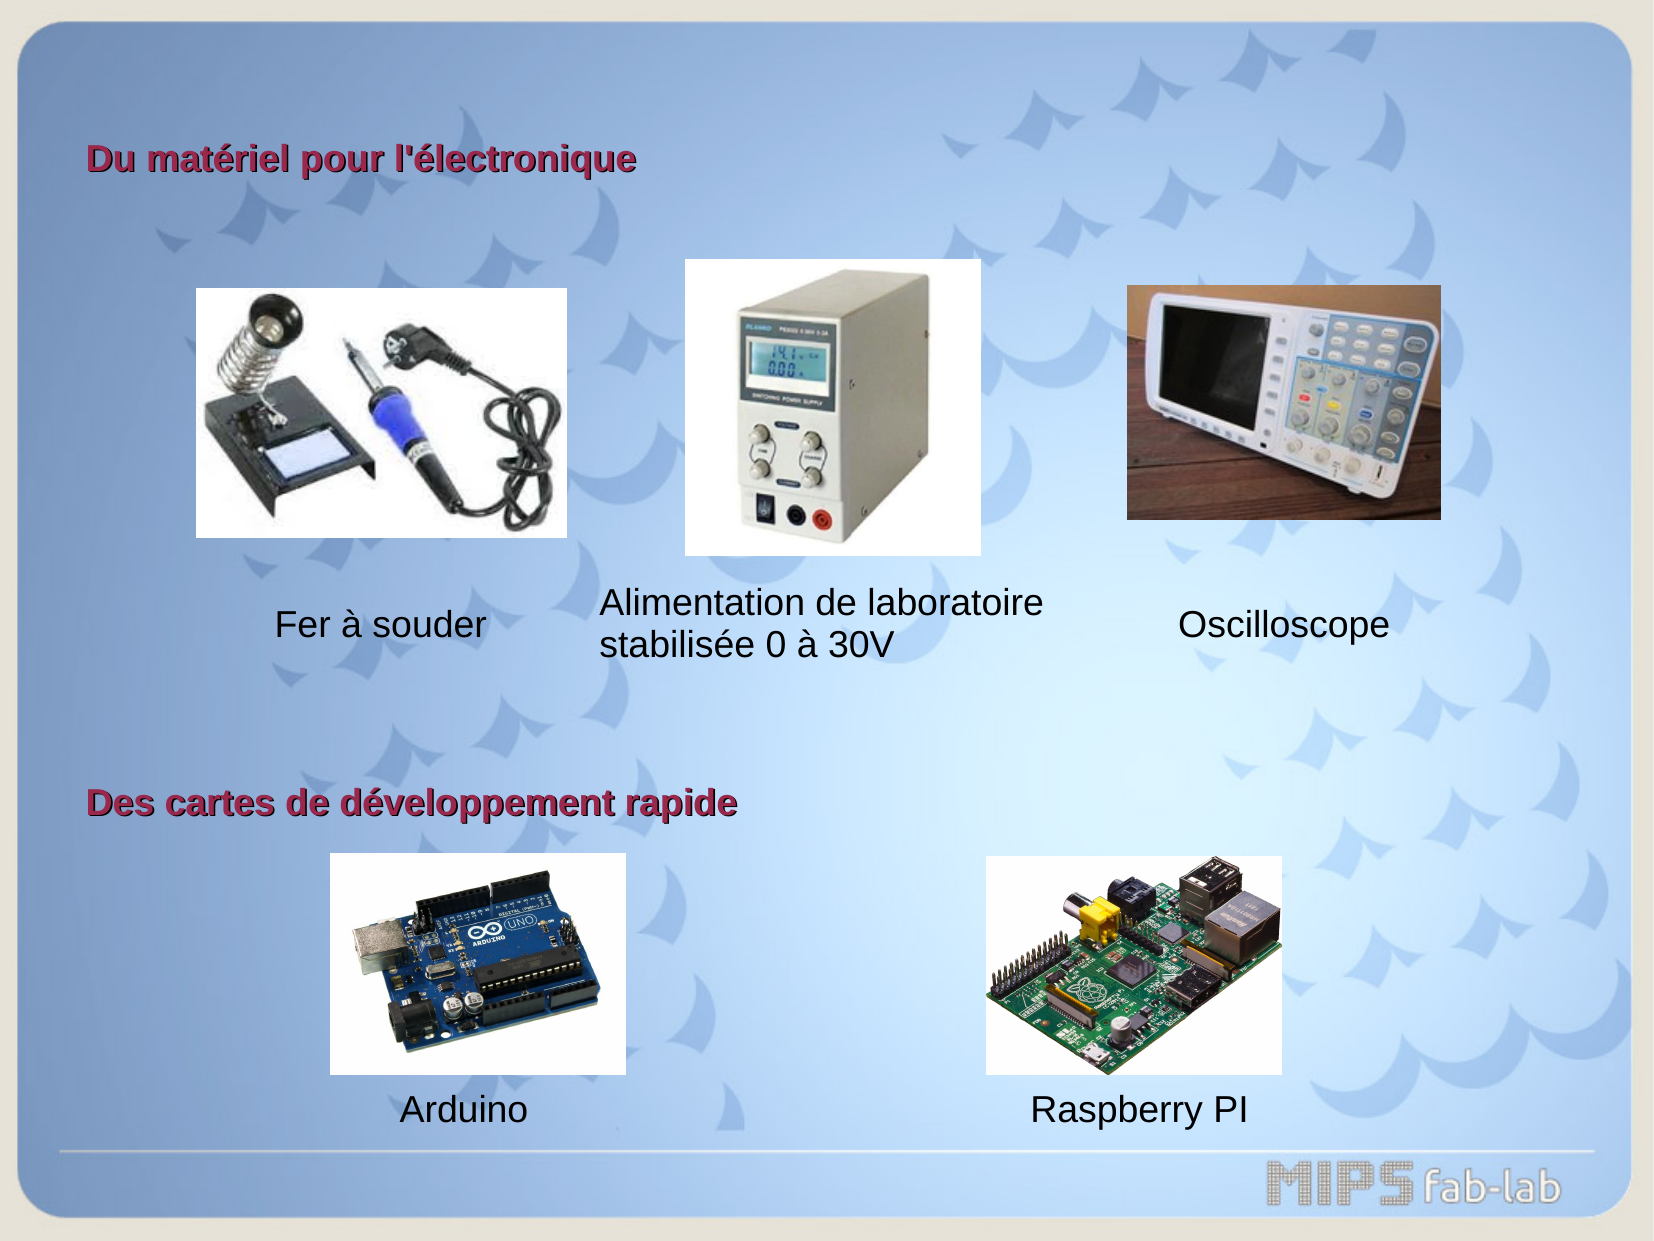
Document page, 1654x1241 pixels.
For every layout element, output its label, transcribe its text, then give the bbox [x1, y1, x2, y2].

picture [0, 0, 1654, 1241]
text_box Raspberry PI [1015, 1080, 1264, 1138]
text_box Alimentation de laboratoire stabilisée 0 à 30V [584, 574, 1060, 674]
text_box Fer à souder [259, 596, 502, 654]
text_box Oscilloscope [1163, 596, 1406, 654]
text_box Du matériel pour l'électronique [70, 129, 652, 188]
text_box Des cartes de développement rapide [70, 773, 752, 832]
text_box Arduino [384, 1080, 544, 1138]
